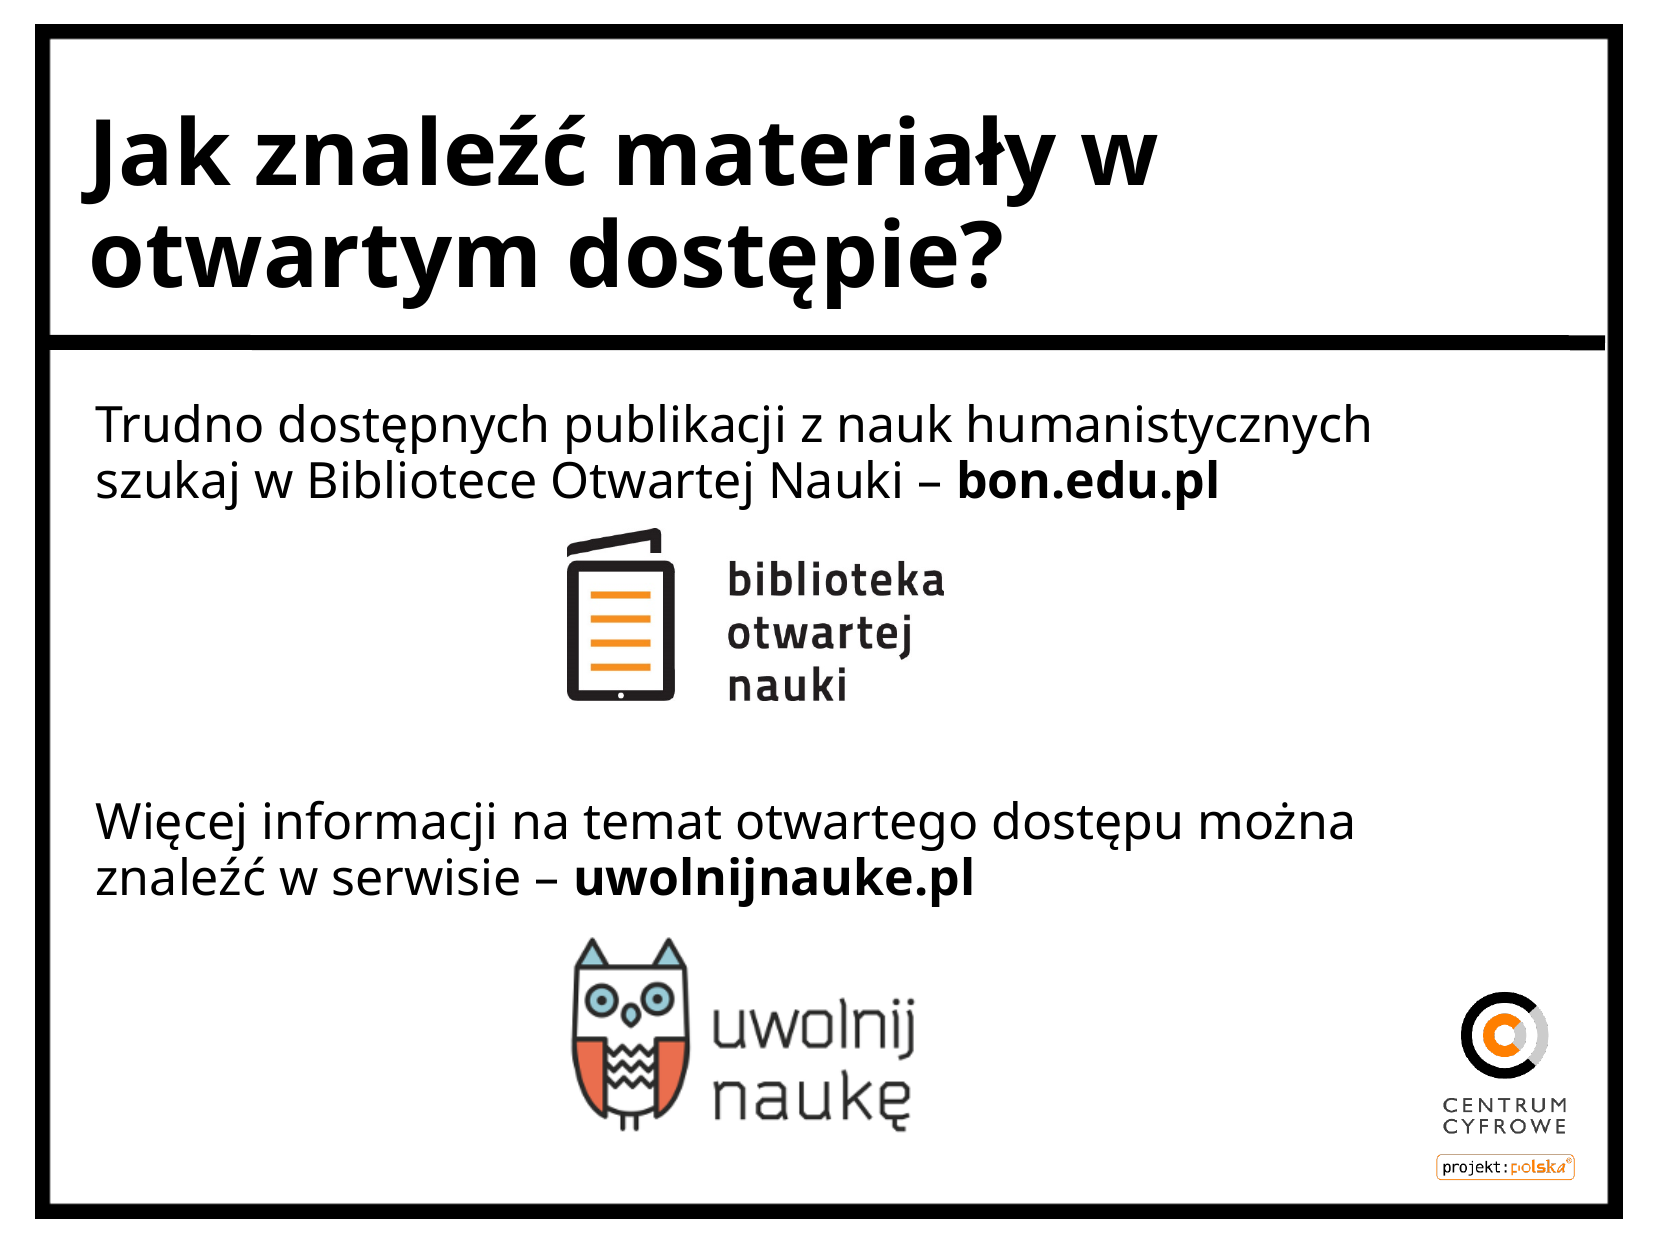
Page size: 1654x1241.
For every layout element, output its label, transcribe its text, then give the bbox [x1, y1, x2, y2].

text_box Trudno dostępnych publikacji z nauk humanistycznych szukaj w Bibliotece Otwartej Nauki – bon.edu.pl Więcej informacji na temat otwartego dostępu można znaleźć w serwisie – uwolnijnauke.pl [80, 385, 1431, 1127]
text_box Jak znaleźć materiały w otwartym dostępie? [73, 90, 1546, 301]
picture [35, 24, 1623, 1219]
